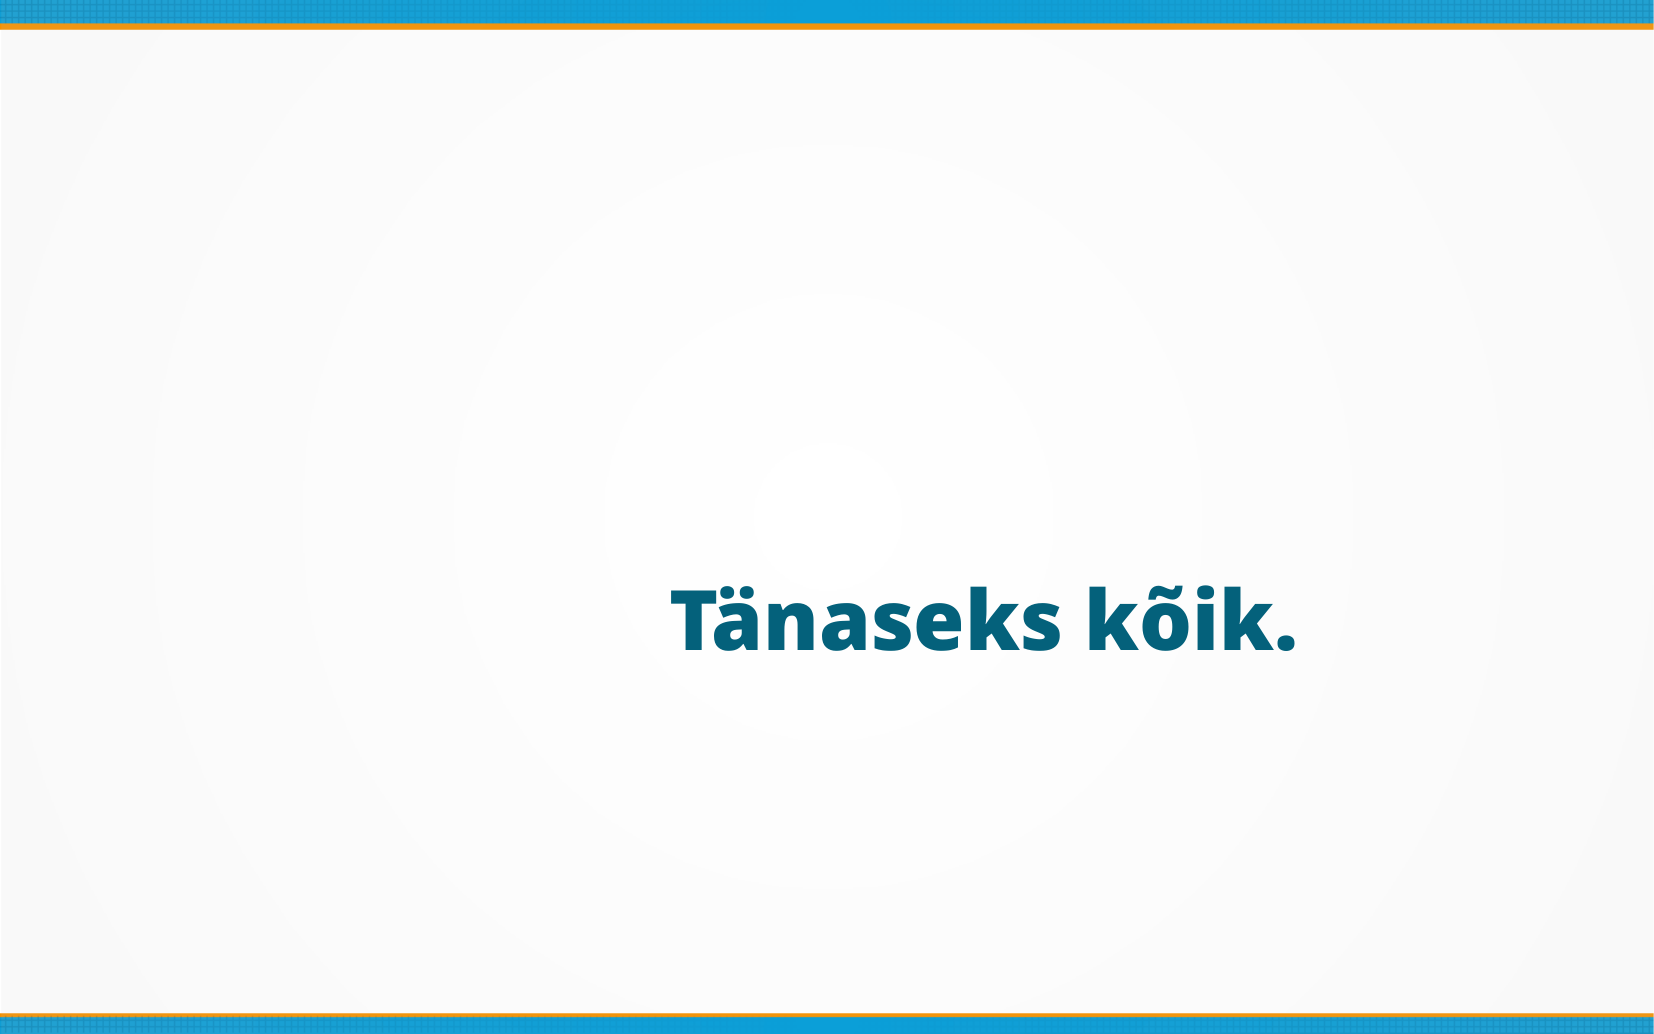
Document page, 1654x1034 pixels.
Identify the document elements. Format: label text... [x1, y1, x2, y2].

picture [0, 0, 1654, 1034]
subtitle Tänaseks kõik. [98, 138, 1654, 1034]
